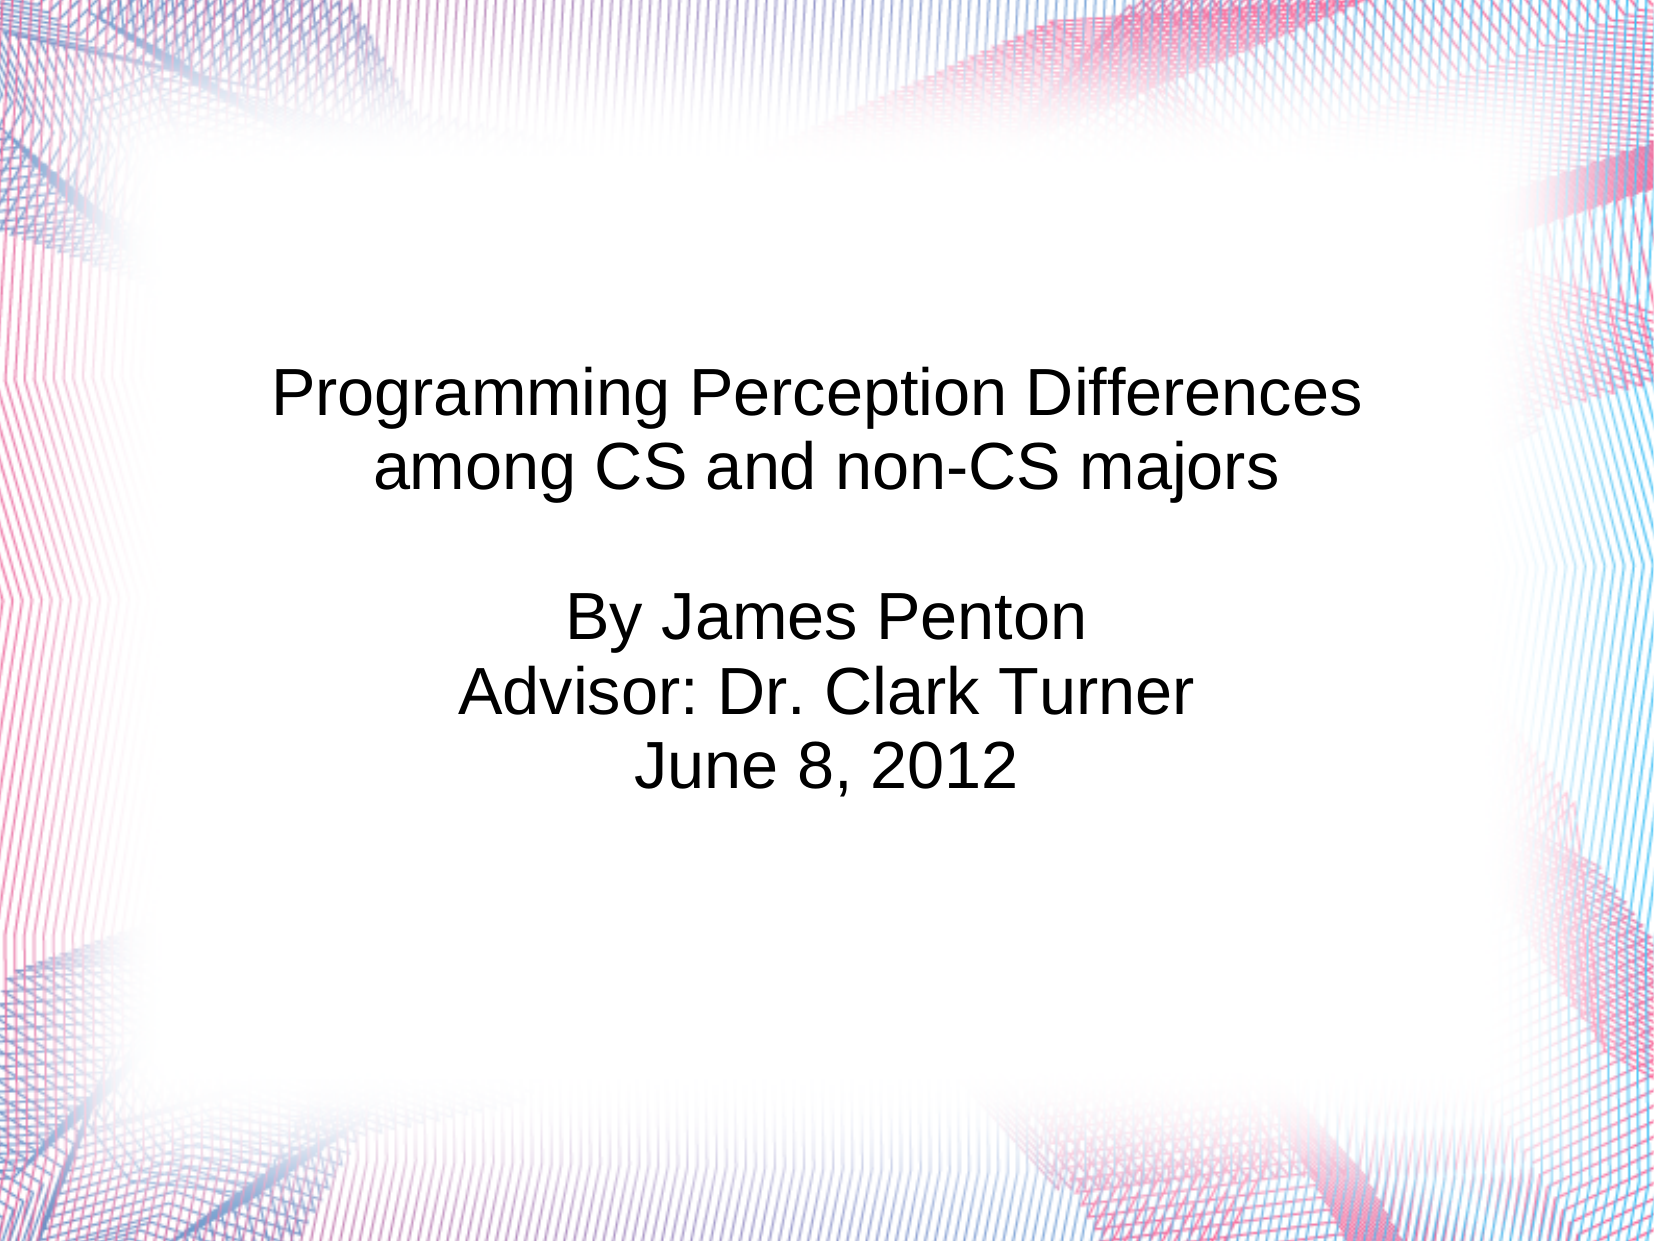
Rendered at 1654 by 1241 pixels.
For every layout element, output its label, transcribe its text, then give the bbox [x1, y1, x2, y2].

subtitle Programming Perception Differences among CS and non-CS majors By James Penton Advisor: Dr. Clark Turner June 8, 2012 [82, 56, 1571, 1102]
picture [0, 0, 1654, 1241]
